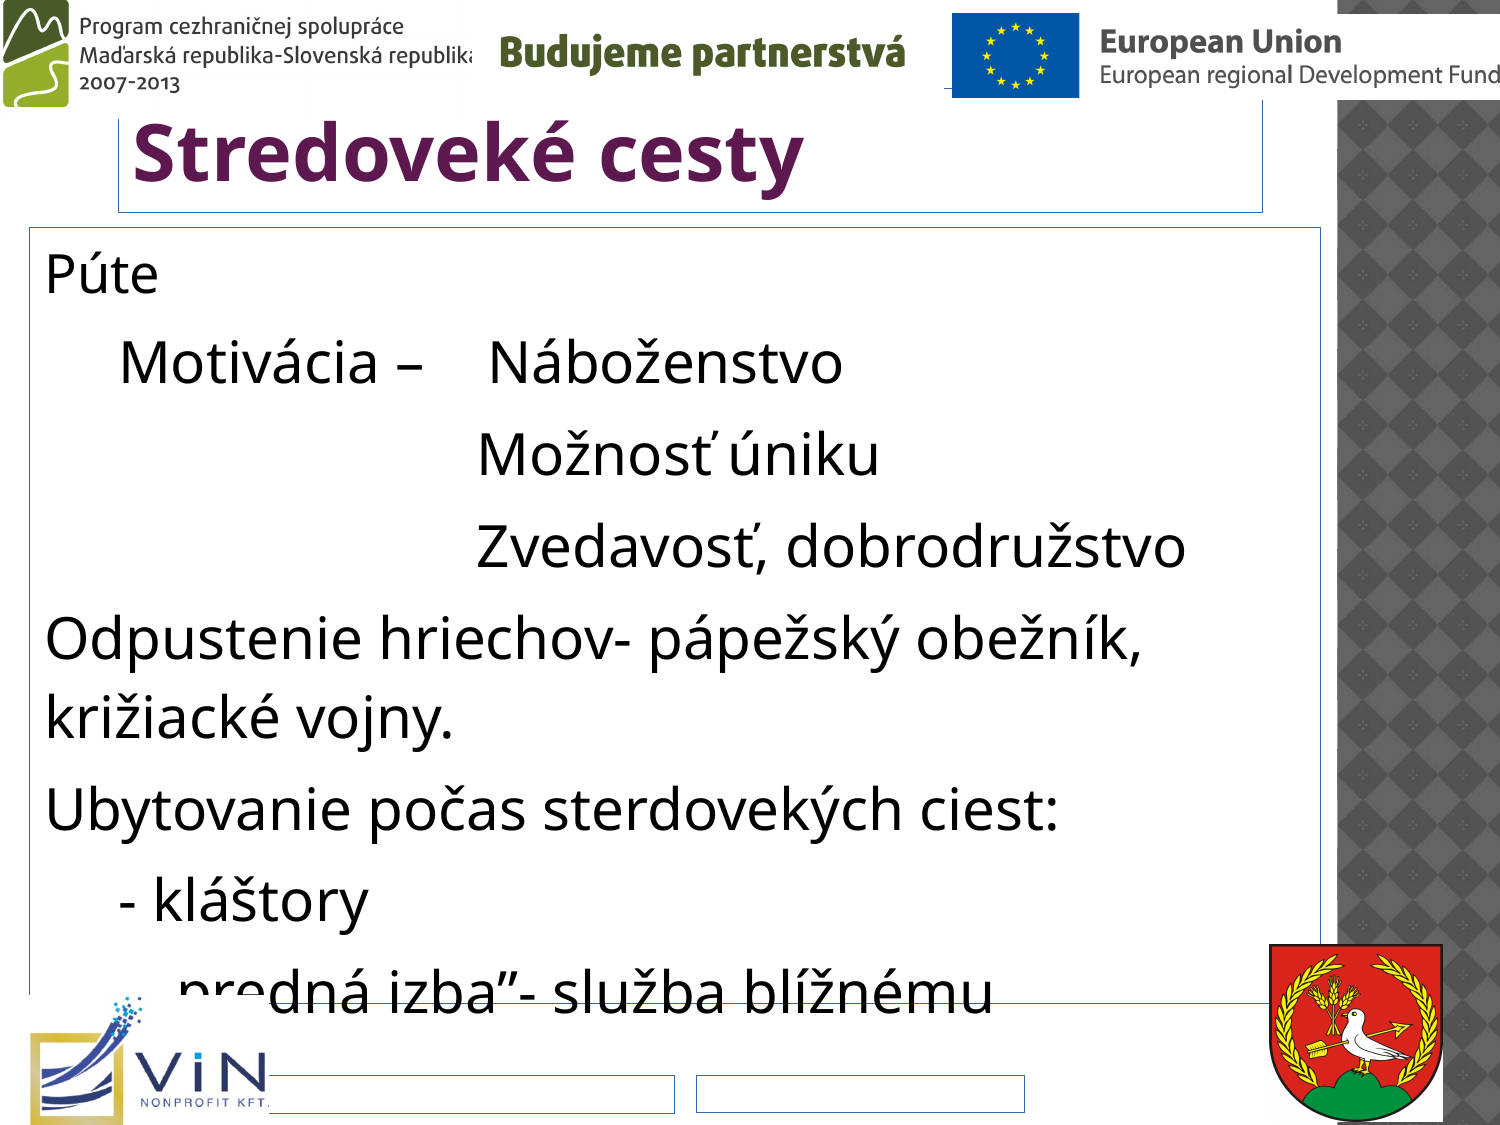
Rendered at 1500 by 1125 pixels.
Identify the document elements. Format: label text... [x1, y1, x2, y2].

picture [7, 995, 269, 1125]
picture [0, 0, 944, 119]
picture [952, 0, 1500, 1125]
list Púte Motivácia – Náboženstvo Možnosť úniku Zvedavosť, dobrodružstvo Odpustenie hriechov- pápežský obežník, križiacké vojny. Ubytovanie počas sterdovekých ciest: - kláštory - „predná izba”- služba blížnému [29, 227, 1321, 1004]
title Stredoveké cesty [118, 88, 1263, 213]
